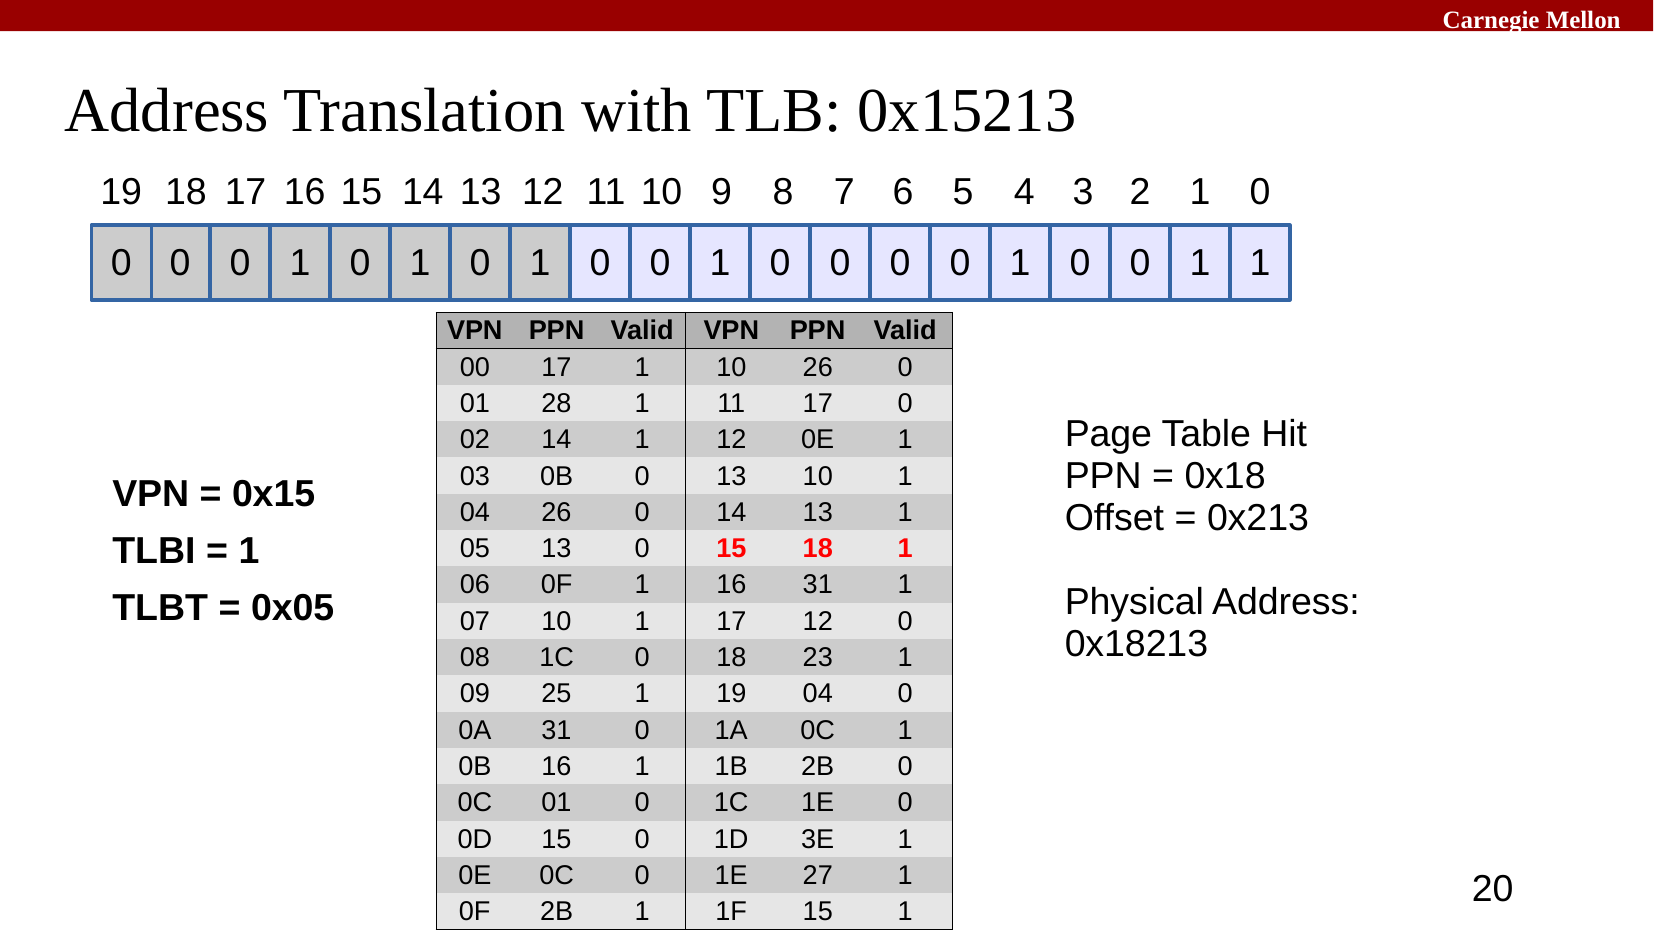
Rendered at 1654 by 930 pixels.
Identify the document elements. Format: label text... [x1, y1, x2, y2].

text_box 1 [391, 225, 450, 301]
table_cell 10 [514, 603, 599, 639]
table_cell 13 [514, 530, 599, 566]
table_cell 13 [686, 457, 778, 494]
table_cell 0 [858, 385, 952, 421]
table_cell 1 [858, 857, 952, 893]
table_cell 04 [778, 675, 858, 712]
table_cell 0F [437, 893, 514, 929]
table_cell 26 [778, 349, 858, 385]
table_cell 25 [514, 675, 599, 712]
table_cell 1 [599, 421, 685, 457]
table_header VPN [437, 313, 514, 348]
table_cell 1F [686, 893, 778, 929]
table_cell 28 [514, 385, 599, 421]
table_cell 15 [686, 530, 778, 566]
table_cell 0 [599, 821, 685, 857]
table_cell 1B [686, 748, 778, 784]
table_header PPN [514, 313, 599, 348]
table_cell 0C [778, 712, 858, 748]
text_box 1 [1174, 163, 1226, 221]
table_cell 0 [858, 603, 952, 639]
table_cell 1C [686, 784, 778, 821]
text_box 10 [640, 163, 698, 221]
table_header PPN [778, 313, 858, 348]
table_cell 17 [686, 603, 778, 639]
text_box 5 [937, 163, 989, 221]
table_cell 08 [437, 639, 514, 675]
text_box 1 [271, 225, 330, 301]
table_cell 23 [778, 639, 858, 675]
text_box 13 [459, 163, 517, 221]
table_cell 12 [686, 421, 778, 457]
text_box 0 [751, 225, 810, 301]
table_cell 16 [514, 748, 599, 784]
text_box 11 [579, 163, 640, 221]
table_cell 0 [599, 494, 685, 530]
table_cell 12 [778, 603, 858, 639]
table_cell 1E [686, 857, 778, 893]
table_cell 0 [858, 349, 952, 385]
table_cell 03 [437, 457, 514, 494]
table_cell 1 [599, 893, 685, 929]
table_cell 1 [599, 748, 685, 784]
table_cell 1 [858, 457, 952, 494]
text_box 2 [1114, 163, 1166, 221]
table_cell 0C [437, 784, 514, 821]
text_box 0 [810, 225, 871, 301]
table_cell 0 [858, 675, 952, 712]
table_cell 2B [514, 893, 599, 929]
text_box 0 [930, 225, 991, 301]
table_cell 19 [686, 675, 778, 712]
text_box 14 [398, 163, 459, 221]
table_cell 15 [514, 821, 599, 857]
text_box 7 [819, 163, 870, 221]
table_cell 18 [686, 639, 778, 675]
table_cell 01 [514, 784, 599, 821]
text_box 15 [341, 163, 398, 221]
table_cell 01 [437, 385, 514, 421]
text_box TLBI = 1 [97, 521, 275, 578]
table_cell 18 [778, 530, 858, 566]
table_cell 00 [437, 349, 514, 385]
table_cell 1 [599, 603, 685, 639]
text_box 1 [511, 225, 570, 301]
table_cell 31 [514, 712, 599, 748]
text_box 0 [1111, 225, 1170, 301]
table_cell 17 [514, 349, 599, 385]
table_cell 27 [778, 857, 858, 893]
table_cell 1 [858, 421, 952, 457]
table_cell 0 [599, 784, 685, 821]
table_cell 26 [514, 494, 599, 530]
text_box 1 [991, 225, 1050, 301]
table_cell 1 [858, 530, 952, 566]
text_box 3 [1057, 163, 1109, 221]
table_cell 1 [858, 566, 952, 603]
table_cell 07 [437, 603, 514, 639]
table_cell 1 [858, 821, 952, 857]
text_box 6 [877, 163, 929, 221]
text_box 16 [282, 163, 341, 221]
title Address Translation with TLB: 0x15213 [64, 58, 1576, 163]
text_box 1 [690, 225, 751, 301]
table_cell 1C [514, 639, 599, 675]
table_cell 09 [437, 675, 514, 712]
table_cell 15 [778, 893, 858, 929]
table_cell 0E [778, 421, 858, 457]
table_cell 14 [686, 494, 778, 530]
table_cell 1D [686, 821, 778, 857]
table_cell 1 [858, 712, 952, 748]
table_cell 0D [437, 821, 514, 857]
table_cell 1 [599, 385, 685, 421]
table_cell 17 [778, 385, 858, 421]
table_cell 0B [514, 457, 599, 494]
table_cell 10 [686, 349, 778, 385]
table_cell 0 [599, 712, 685, 748]
table_cell 1 [599, 349, 685, 385]
text_box VPN = 0x15 [97, 465, 331, 522]
table_cell 06 [437, 566, 514, 603]
text_box 9 [698, 163, 747, 221]
table_cell 11 [686, 385, 778, 421]
table_cell 1 [858, 494, 952, 530]
table_cell 10 [778, 457, 858, 494]
text_box 1 [1170, 225, 1231, 301]
table_cell 1E [778, 784, 858, 821]
table_cell 0 [858, 784, 952, 821]
text_box Page Table Hit PPN = 0x18 Offset = 0x213 Physical Address: 0x18213 [1050, 405, 1375, 672]
table_cell 0B [437, 748, 514, 784]
text_box 12 [517, 163, 579, 221]
table_header Valid [599, 313, 685, 348]
table_cell 0A [437, 712, 514, 748]
table_cell 02 [437, 421, 514, 457]
table_cell 14 [514, 421, 599, 457]
text_box 0 [570, 225, 631, 301]
text_box 0 [210, 225, 271, 301]
table_cell 1 [599, 675, 685, 712]
table_cell 1A [686, 712, 778, 748]
text_box 4 [999, 163, 1050, 221]
table_cell 0C [514, 857, 599, 893]
table_cell 0 [599, 639, 685, 675]
table_header VPN [686, 313, 778, 348]
table_cell 0 [599, 530, 685, 566]
text_box 17 [222, 163, 282, 221]
table_cell 0 [599, 457, 685, 494]
text_box 0 [631, 225, 690, 301]
text_box 0 [450, 225, 511, 301]
text_box 0 [1050, 225, 1111, 301]
text_box 18 [157, 163, 222, 221]
text_box 8 [757, 163, 809, 221]
table_header Valid [858, 313, 952, 348]
table_cell 16 [686, 566, 778, 603]
table_cell 1 [858, 893, 952, 929]
text_box 0 [1234, 163, 1286, 221]
text_box 1 [1231, 225, 1291, 301]
table_cell 13 [778, 494, 858, 530]
table_cell 1 [599, 566, 685, 603]
table_cell 05 [437, 530, 514, 566]
table_cell 04 [437, 494, 514, 530]
table_cell 31 [778, 566, 858, 603]
text_box 19 [85, 163, 157, 221]
table_cell 0F [514, 566, 599, 603]
table_cell 1 [858, 639, 952, 675]
table_cell 0E [437, 857, 514, 893]
text_box 0 [330, 225, 391, 301]
table_cell 0 [858, 748, 952, 784]
table_cell 3E [778, 821, 858, 857]
text_box 0 [871, 225, 930, 301]
text_box TLBT = 0x05 [97, 578, 350, 636]
text_box 0 [91, 225, 152, 301]
text_box 0 [152, 225, 210, 301]
table_cell 2B [778, 748, 858, 784]
table_cell 0 [599, 857, 685, 893]
